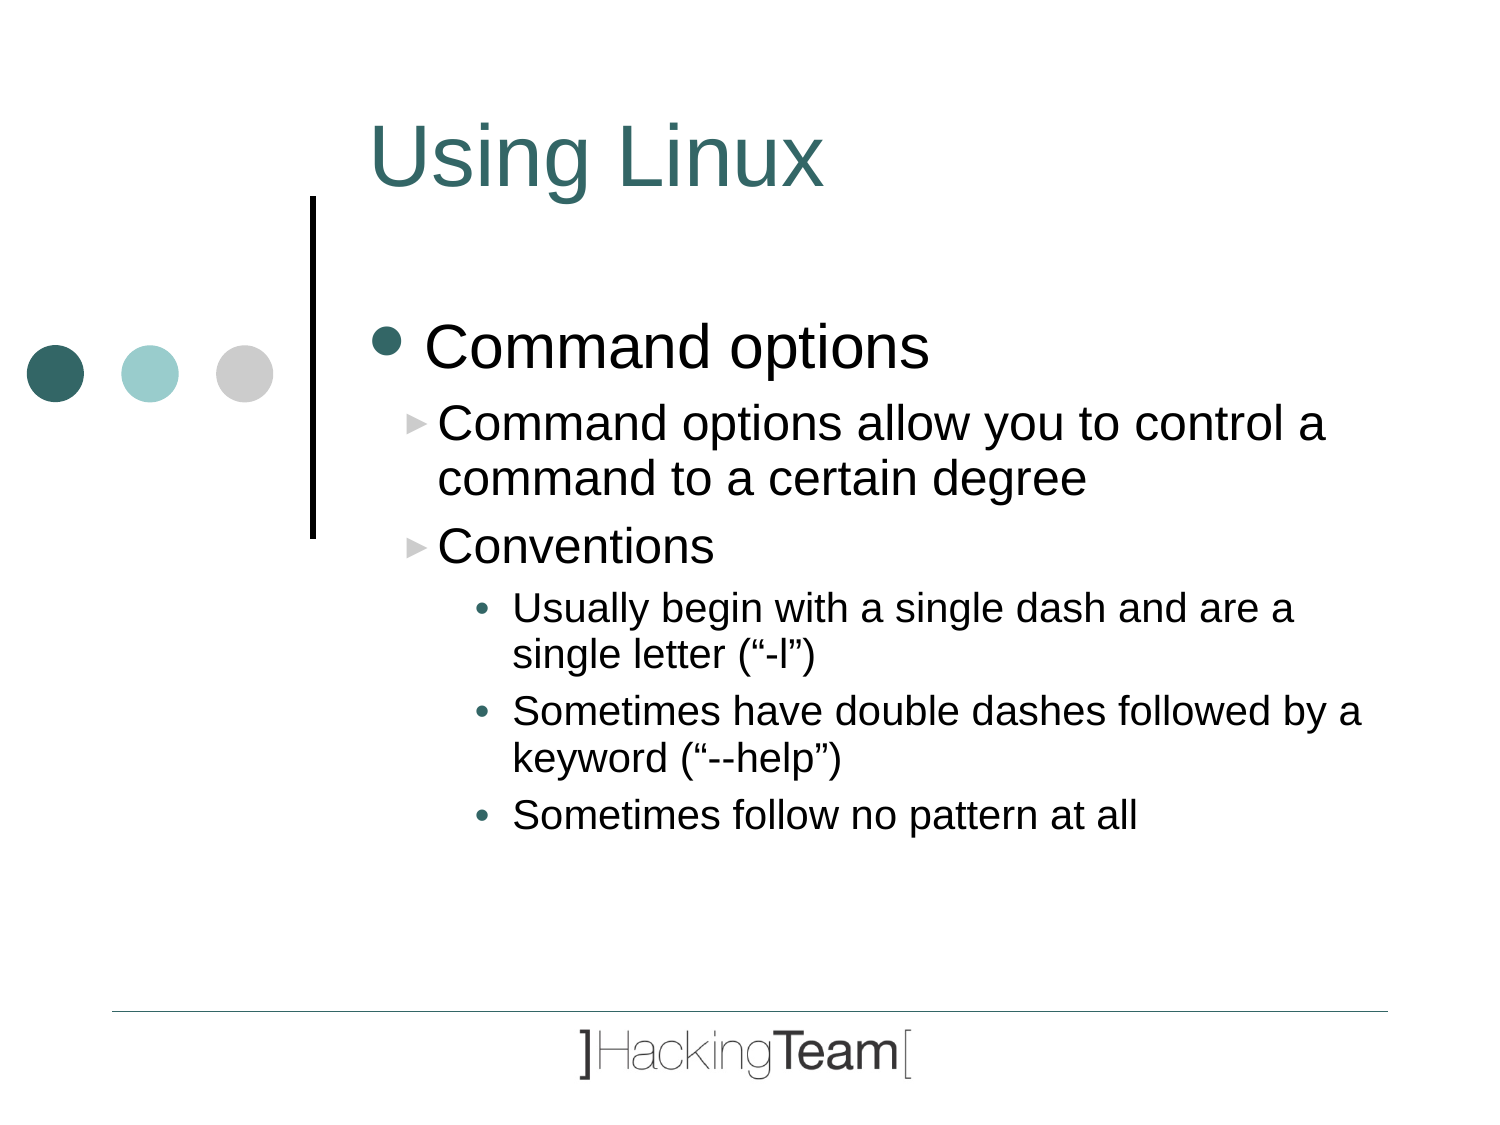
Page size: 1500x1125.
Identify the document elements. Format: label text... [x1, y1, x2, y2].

picture [574, 1041, 916, 1084]
title Using Linux [249, 38, 1401, 275]
list Command options Command options allow you to control a command to a certain degree Conventions Usually begin with a single dash and are a single letter (“-l”) Sometimes have double dashes followed by a keyword (“--help”) Sometimes follow no pattern at all [249, 312, 1401, 1041]
